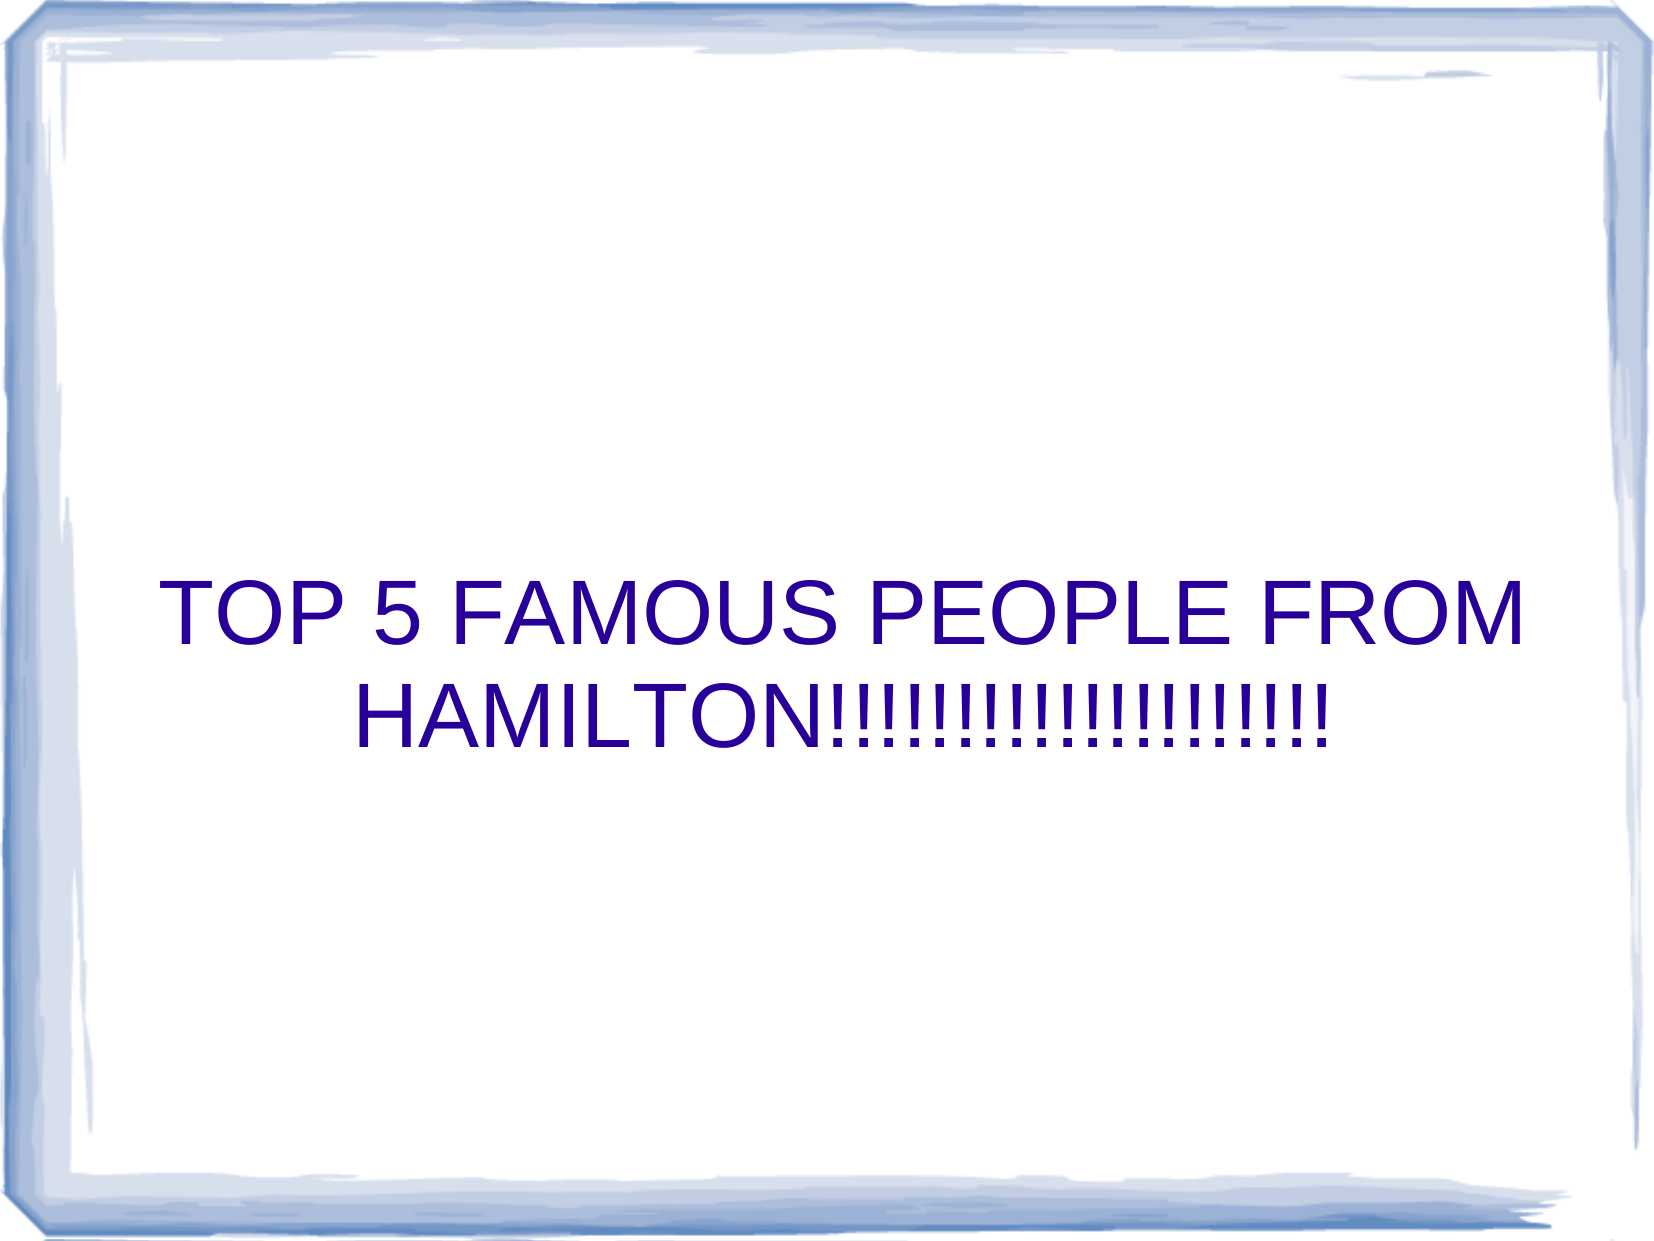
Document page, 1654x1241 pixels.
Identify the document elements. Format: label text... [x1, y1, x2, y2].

picture [0, 0, 1654, 1241]
subtitle TOP 5 FAMOUS PEOPLE FROM HAMILTON!!!!!!!!!!!!!!!!!!!! [118, 324, 1571, 1004]
